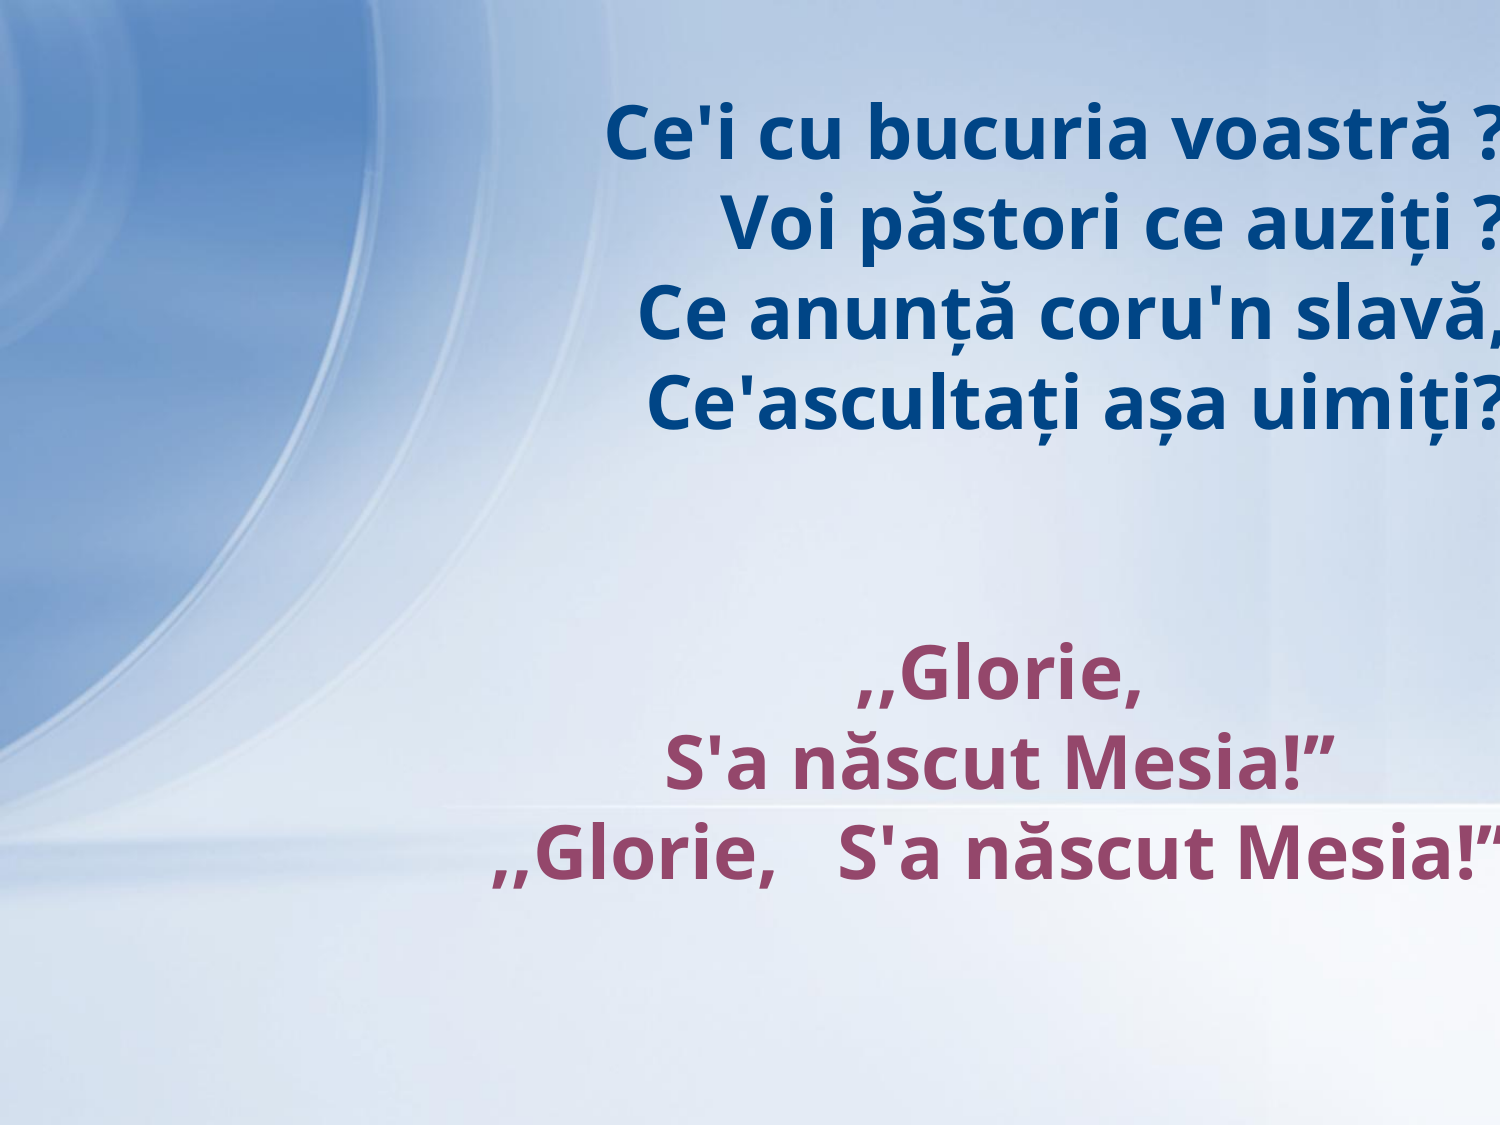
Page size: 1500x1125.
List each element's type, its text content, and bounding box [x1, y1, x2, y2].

picture [0, 0, 1500, 1125]
text_box Ce'i cu bucuria voastră ? Voi păstori ce auziţi ? Ce anunţă coru'n slavă, Ce'ascultaţi aşa uimiţi? ,,Glorie, S'a născut Mesia!’’ ,,Glorie, S'a născut Mesia!’’ [475, 76, 1500, 903]
